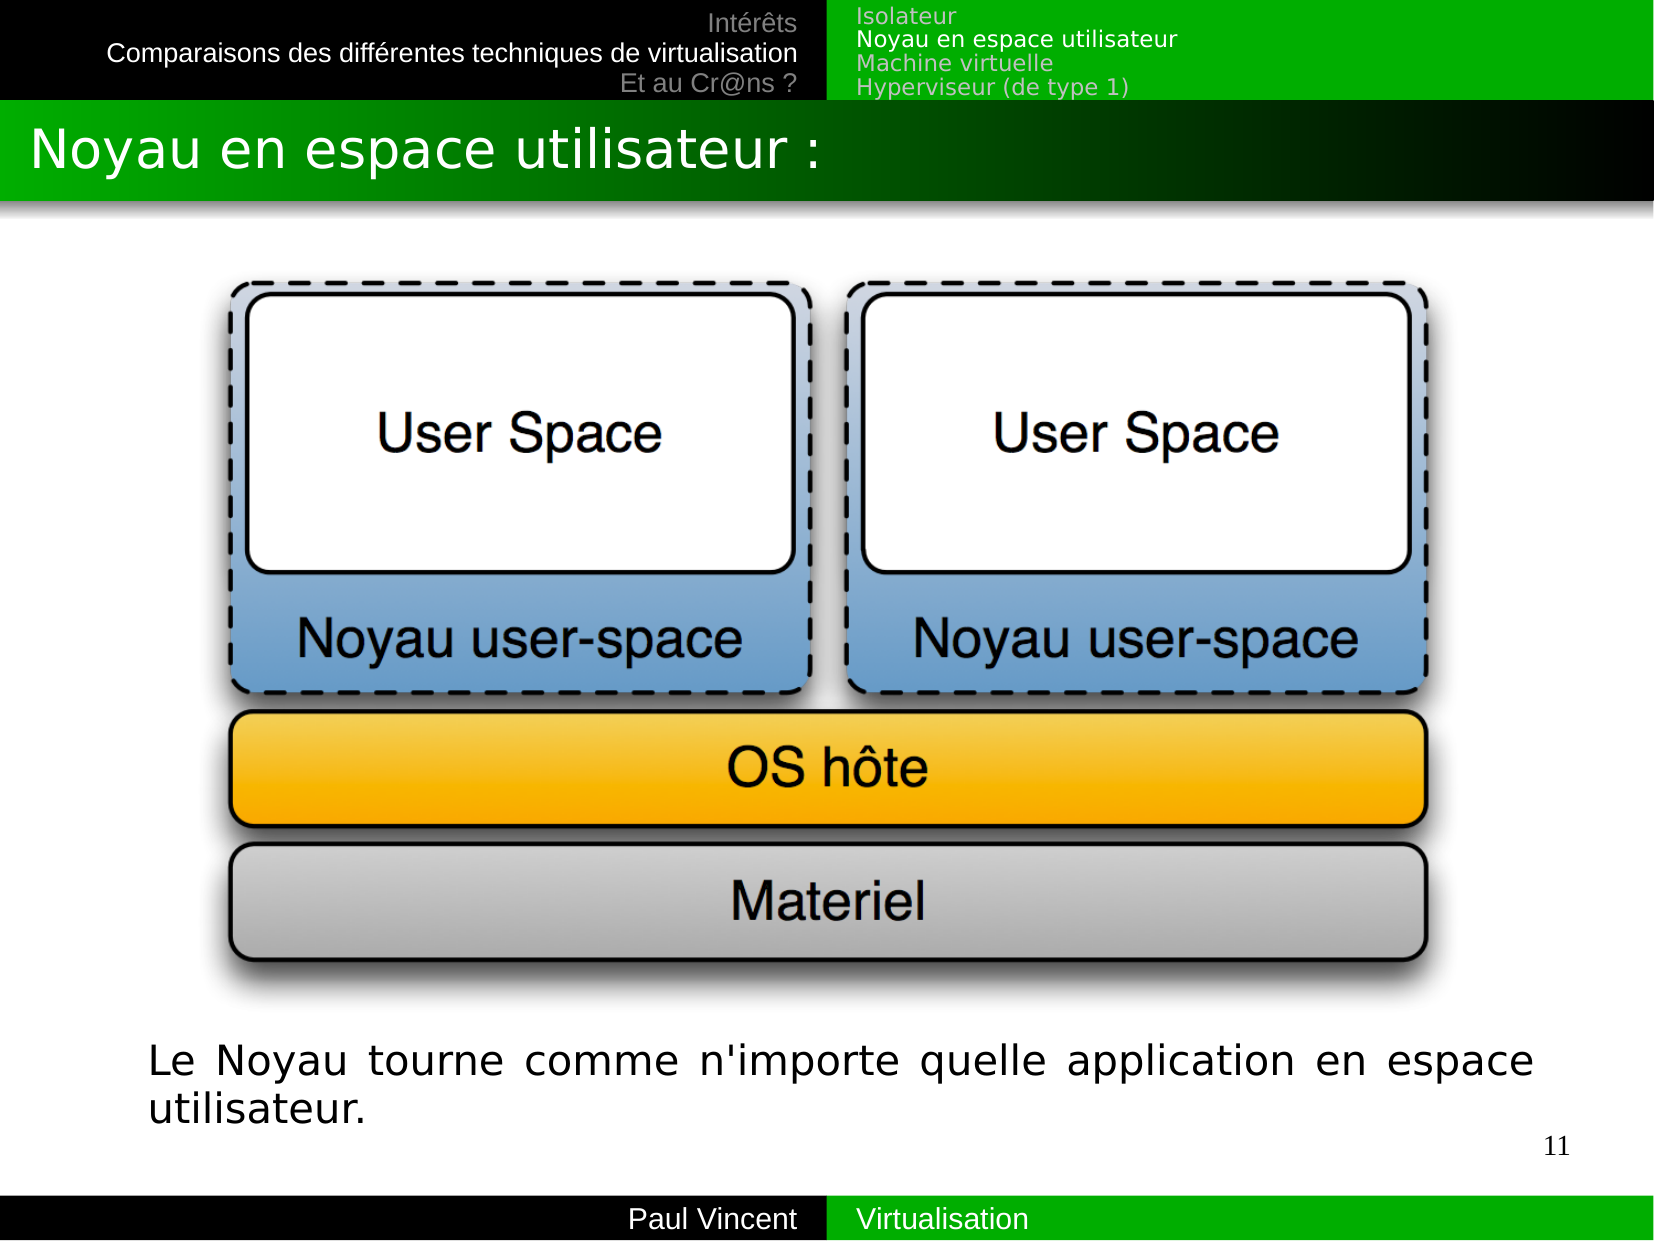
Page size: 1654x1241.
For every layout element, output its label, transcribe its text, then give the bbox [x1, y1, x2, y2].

text_box [0, 1195, 1654, 1241]
text_box Paul Vincent [0, 1202, 798, 1238]
text_box Noyau en espace utilisateur : [29, 118, 1654, 184]
text_box Intérêts Comparaisons des différentes techniques de virtualisation Et au Cr@ns ? [0, 7, 798, 99]
text_box [0, 0, 1654, 219]
text_box Virtualisation [856, 1202, 1654, 1238]
text_box Le Noyau tourne comme n'importe quelle application en espace utilisateur. [147, 1036, 1536, 1152]
picture [138, 209, 1518, 1069]
text_box Isolateur Noyau en espace utilisateur Machine virtuelle Hyperviseur (de type 1) [856, 5, 1625, 114]
